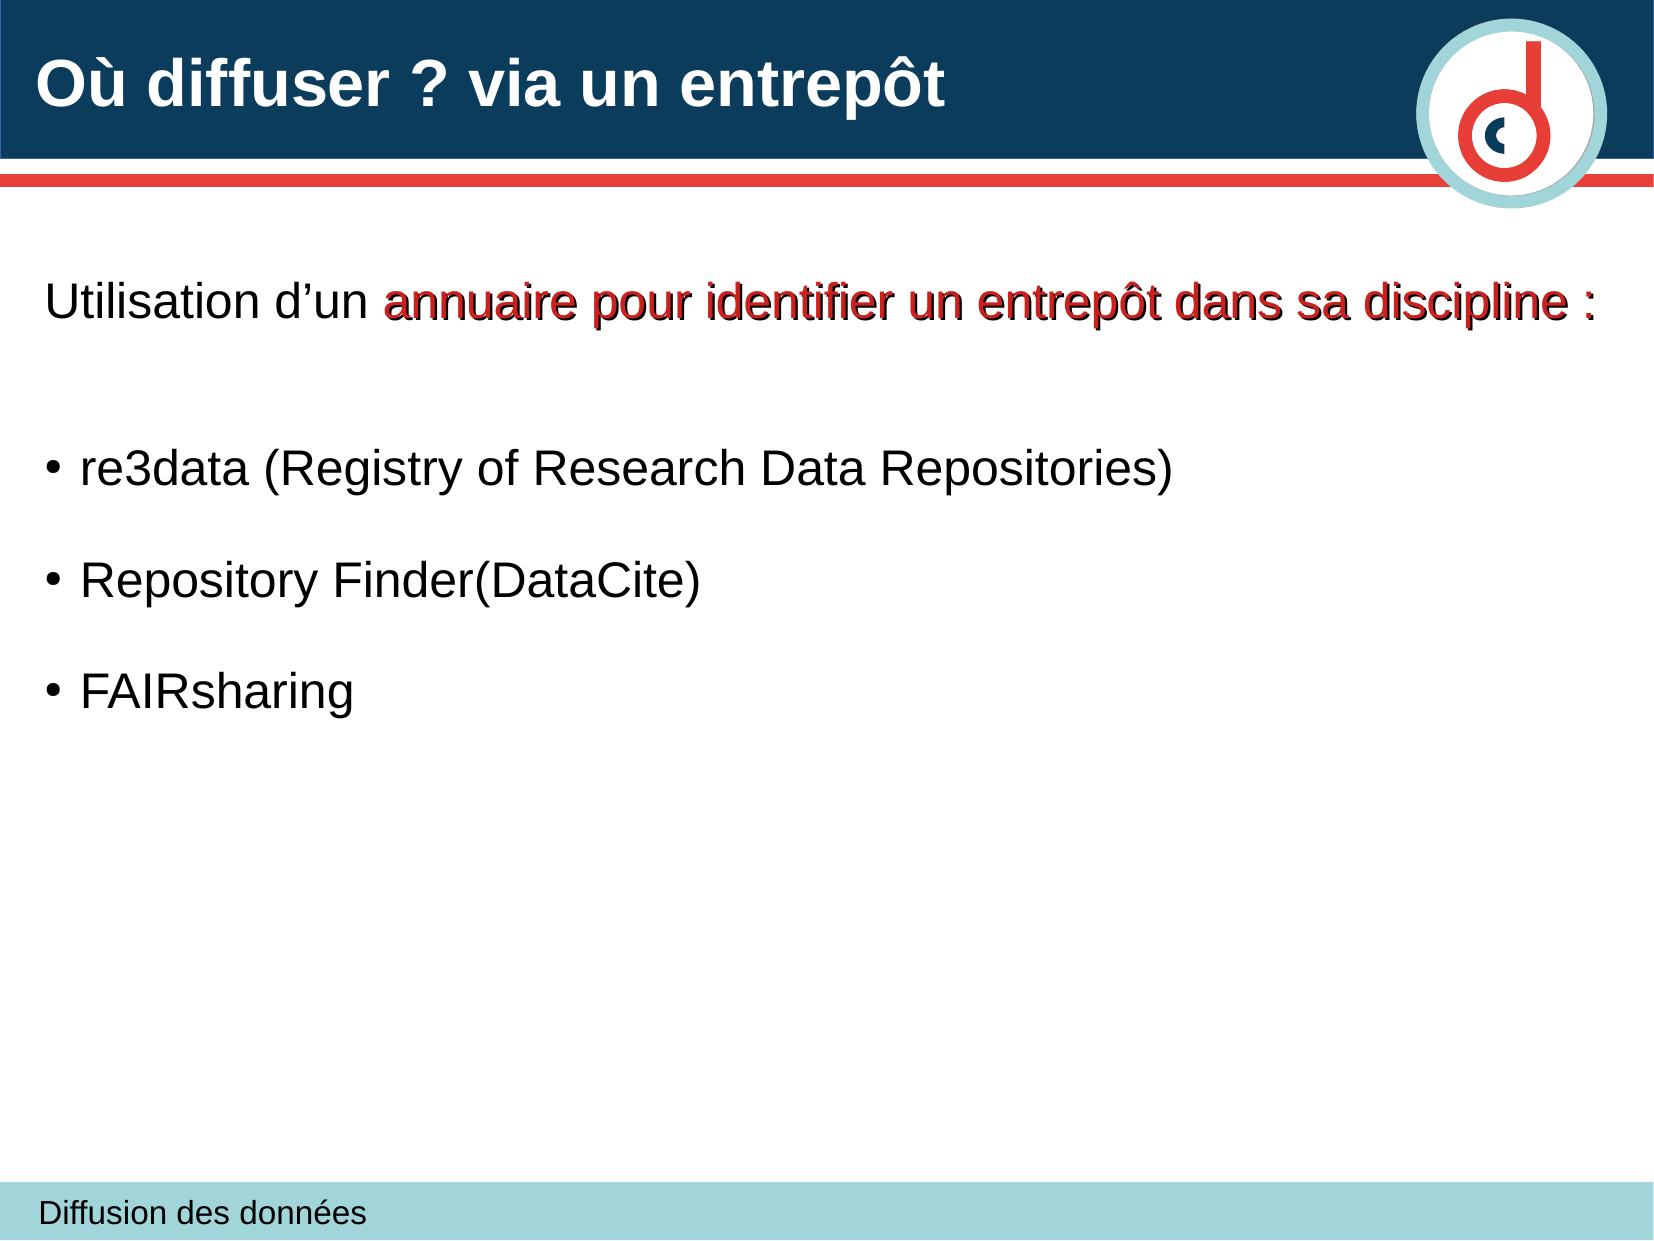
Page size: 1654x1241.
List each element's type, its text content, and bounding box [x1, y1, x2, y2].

text_box Utilisation d’un annuaire pour identifier un entrepôt dans sa discipline : re3data (Registry of Research Data Repositories) Repository Finder(DataCite) FAIRsharing [29, 265, 1625, 1062]
text_box Diffusion des données [23, 1187, 621, 1241]
title Où diffuser ? via un entrepôt [35, 11, 1430, 159]
